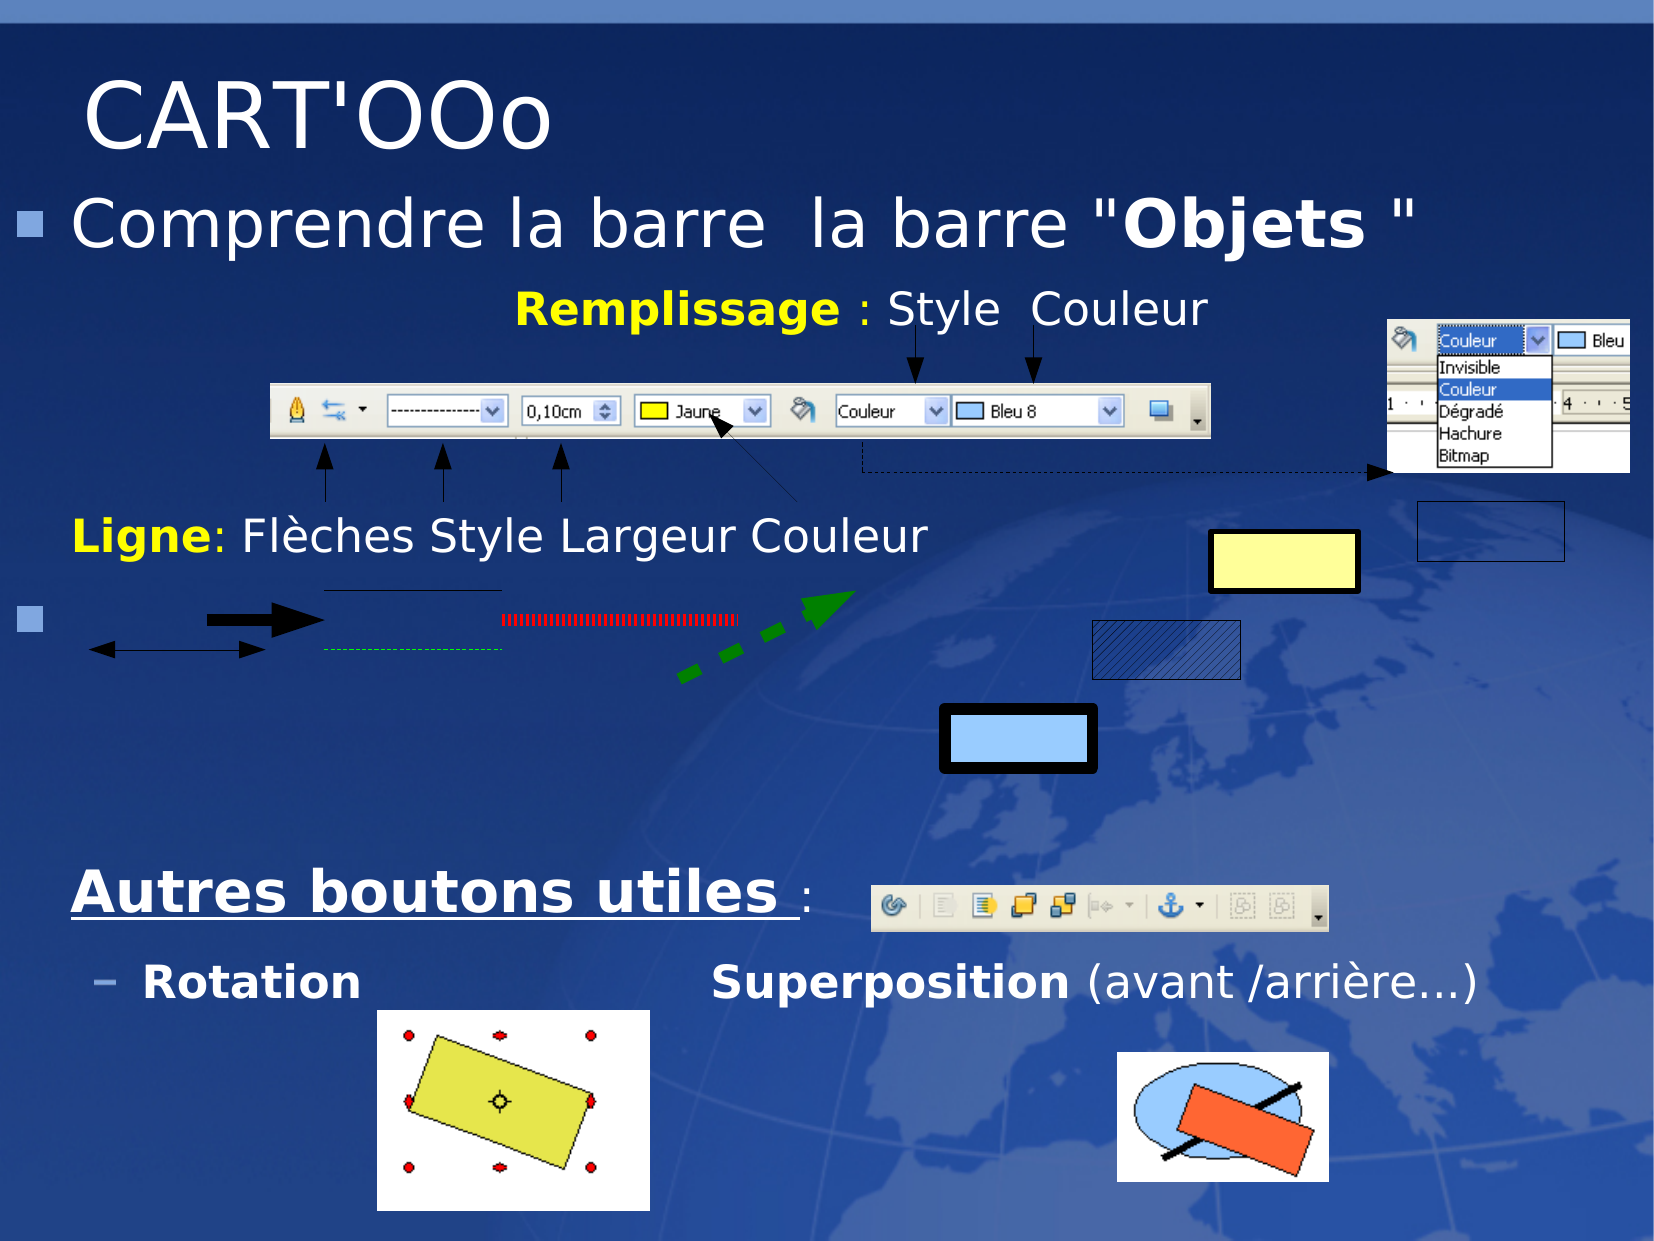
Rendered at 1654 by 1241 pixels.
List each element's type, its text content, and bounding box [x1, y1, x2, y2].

text_box [1210, 531, 1359, 591]
picture [871, 885, 1329, 932]
picture [0, 0, 1654, 185]
picture [1387, 319, 1630, 473]
picture [722, 433, 733, 439]
list Comprendre la barre la barre "Objets " Remplissage : Style Couleur Ligne: Flèches Style Largeur Couleur Autres boutons utiles : Rotation Superposition (avant /arrière...) [0, 185, 1654, 1241]
text_box [944, 708, 1093, 768]
picture [1117, 1052, 1329, 1182]
title CART'OOo [82, 56, 1571, 178]
picture [377, 1010, 650, 1211]
picture [270, 383, 1211, 439]
text_box [1092, 620, 1241, 680]
